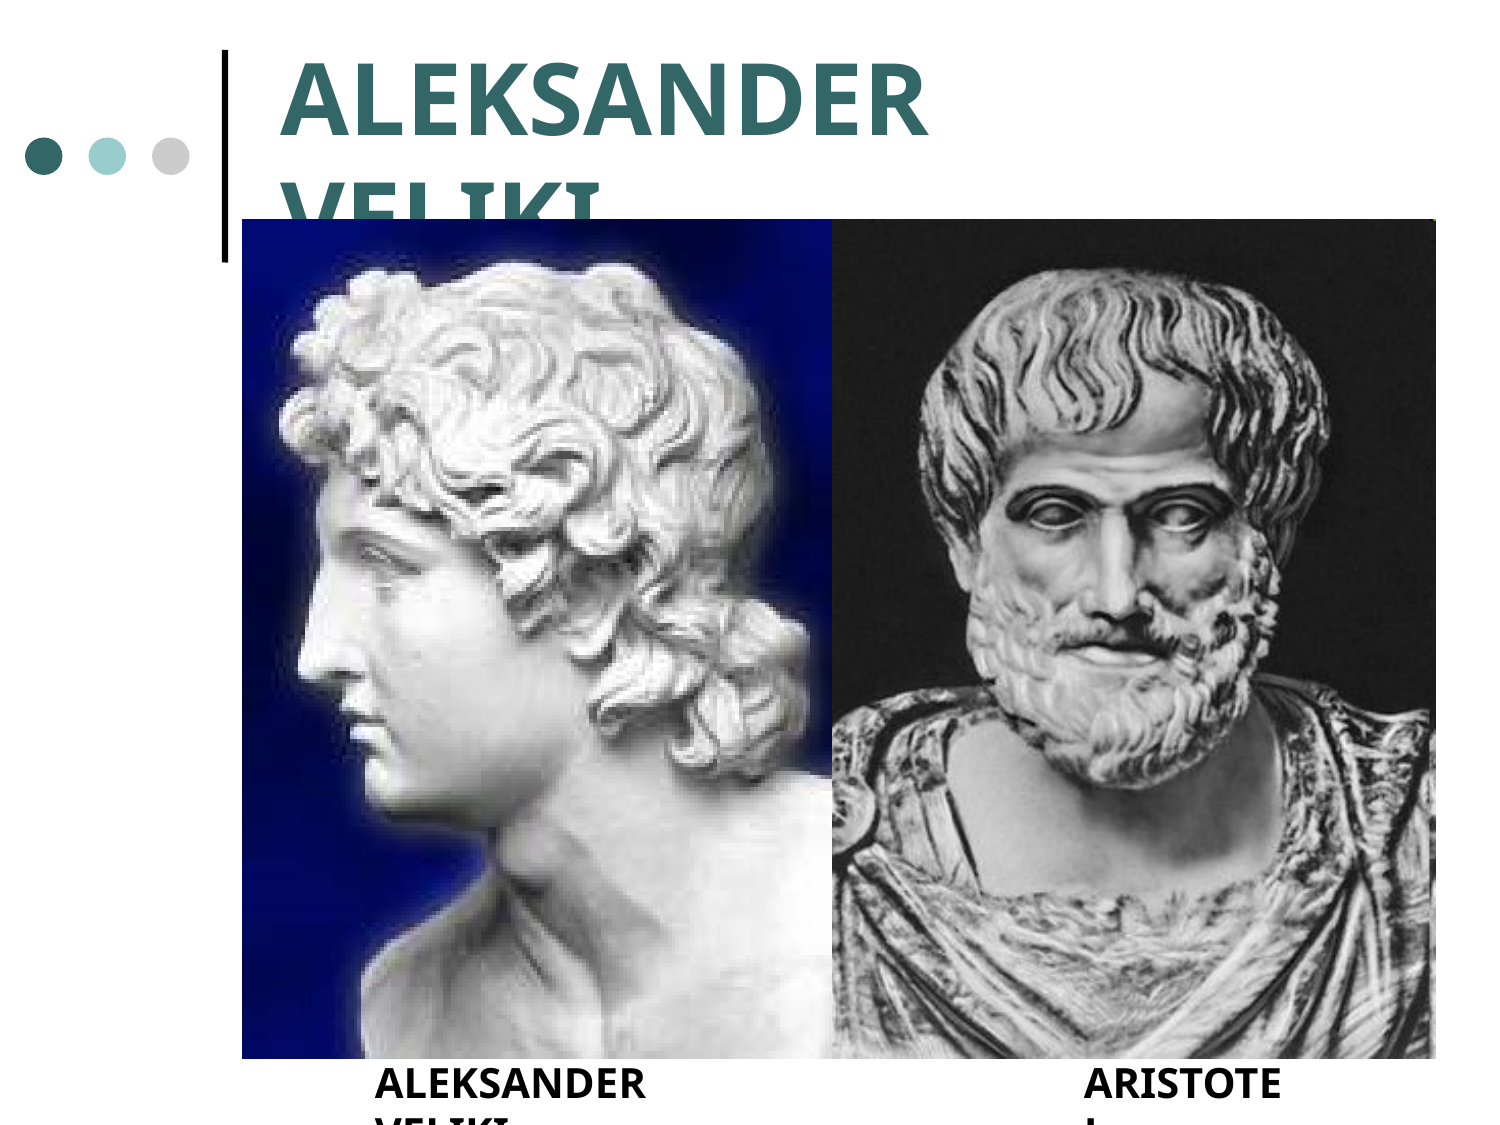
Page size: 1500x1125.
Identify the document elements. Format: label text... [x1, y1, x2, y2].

text_box ALEKSANDER VELIKI [360, 1049, 762, 1125]
title ALEKSANDER VELIKI [265, 113, 1223, 197]
picture [242, 219, 1436, 1059]
text_box ARISTOTEL [1068, 1049, 1306, 1125]
